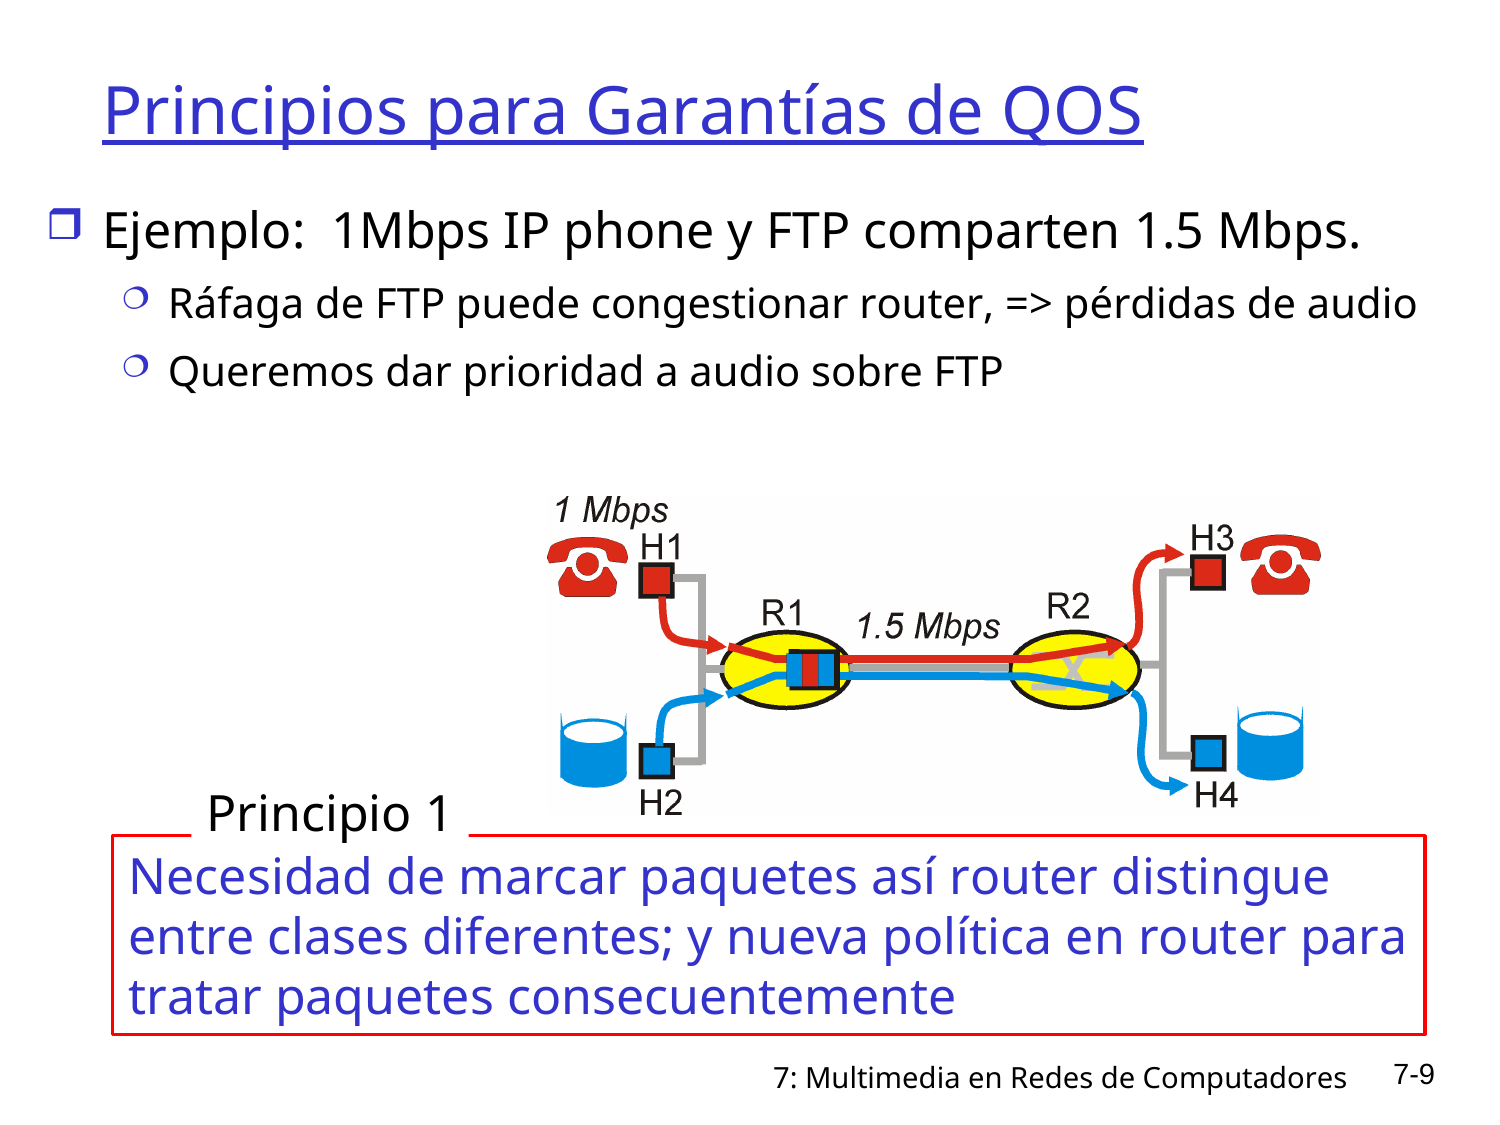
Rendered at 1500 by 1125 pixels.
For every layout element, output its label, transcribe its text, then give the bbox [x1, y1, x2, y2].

list Ejemplo: 1Mbps IP phone y FTP comparten 1.5 Mbps. Ráfaga de FTP puede congestionar router, => pérdidas de audio Queremos dar prioridad a audio sobre FTP [31, 187, 1463, 510]
picture [547, 496, 1321, 815]
text_box Principio 1 [191, 774, 469, 850]
text_box Necesidad de marcar paquetes así router distingue entre clases diferentes; y nueva política en router para tratar paquetes consecuentemente [112, 835, 1426, 1035]
title Principios para Garantías de QOS [87, 37, 1363, 181]
